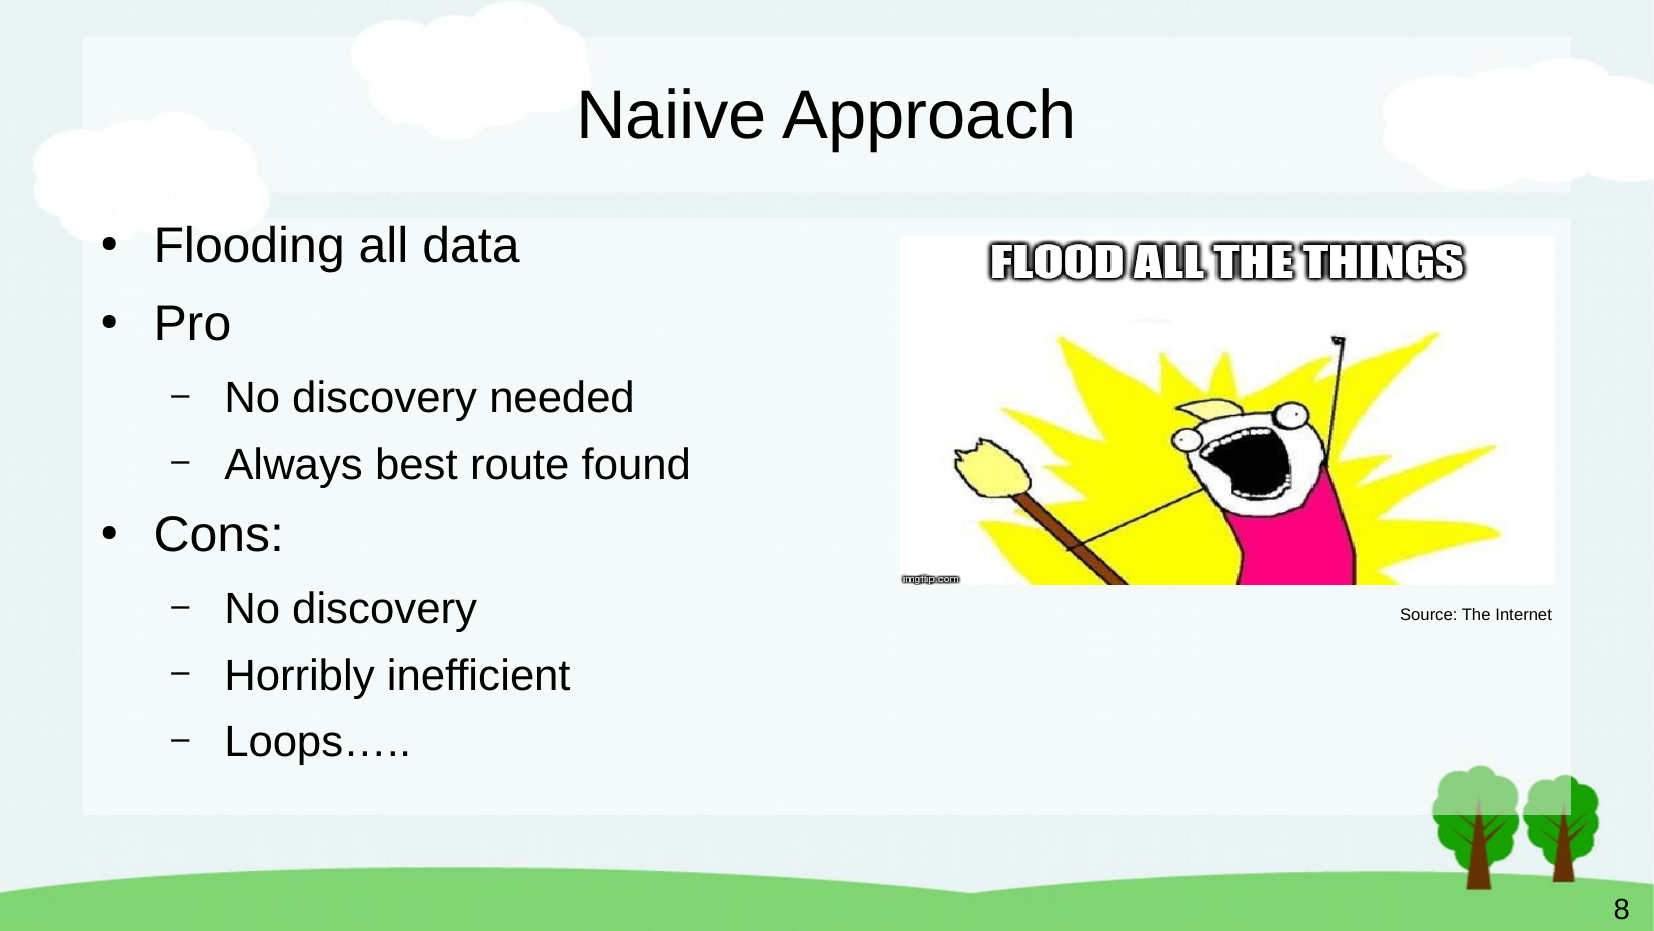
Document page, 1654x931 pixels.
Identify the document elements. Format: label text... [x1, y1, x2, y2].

picture [0, 0, 1654, 931]
text_box Source: The Internet [1385, 597, 1654, 655]
list Flooding all data Pro No discovery needed Always best route found Cons: No discovery Horribly inefficient Loops….. [82, 217, 1571, 815]
picture [900, 236, 1555, 586]
title Naiive Approach [82, 37, 1571, 193]
